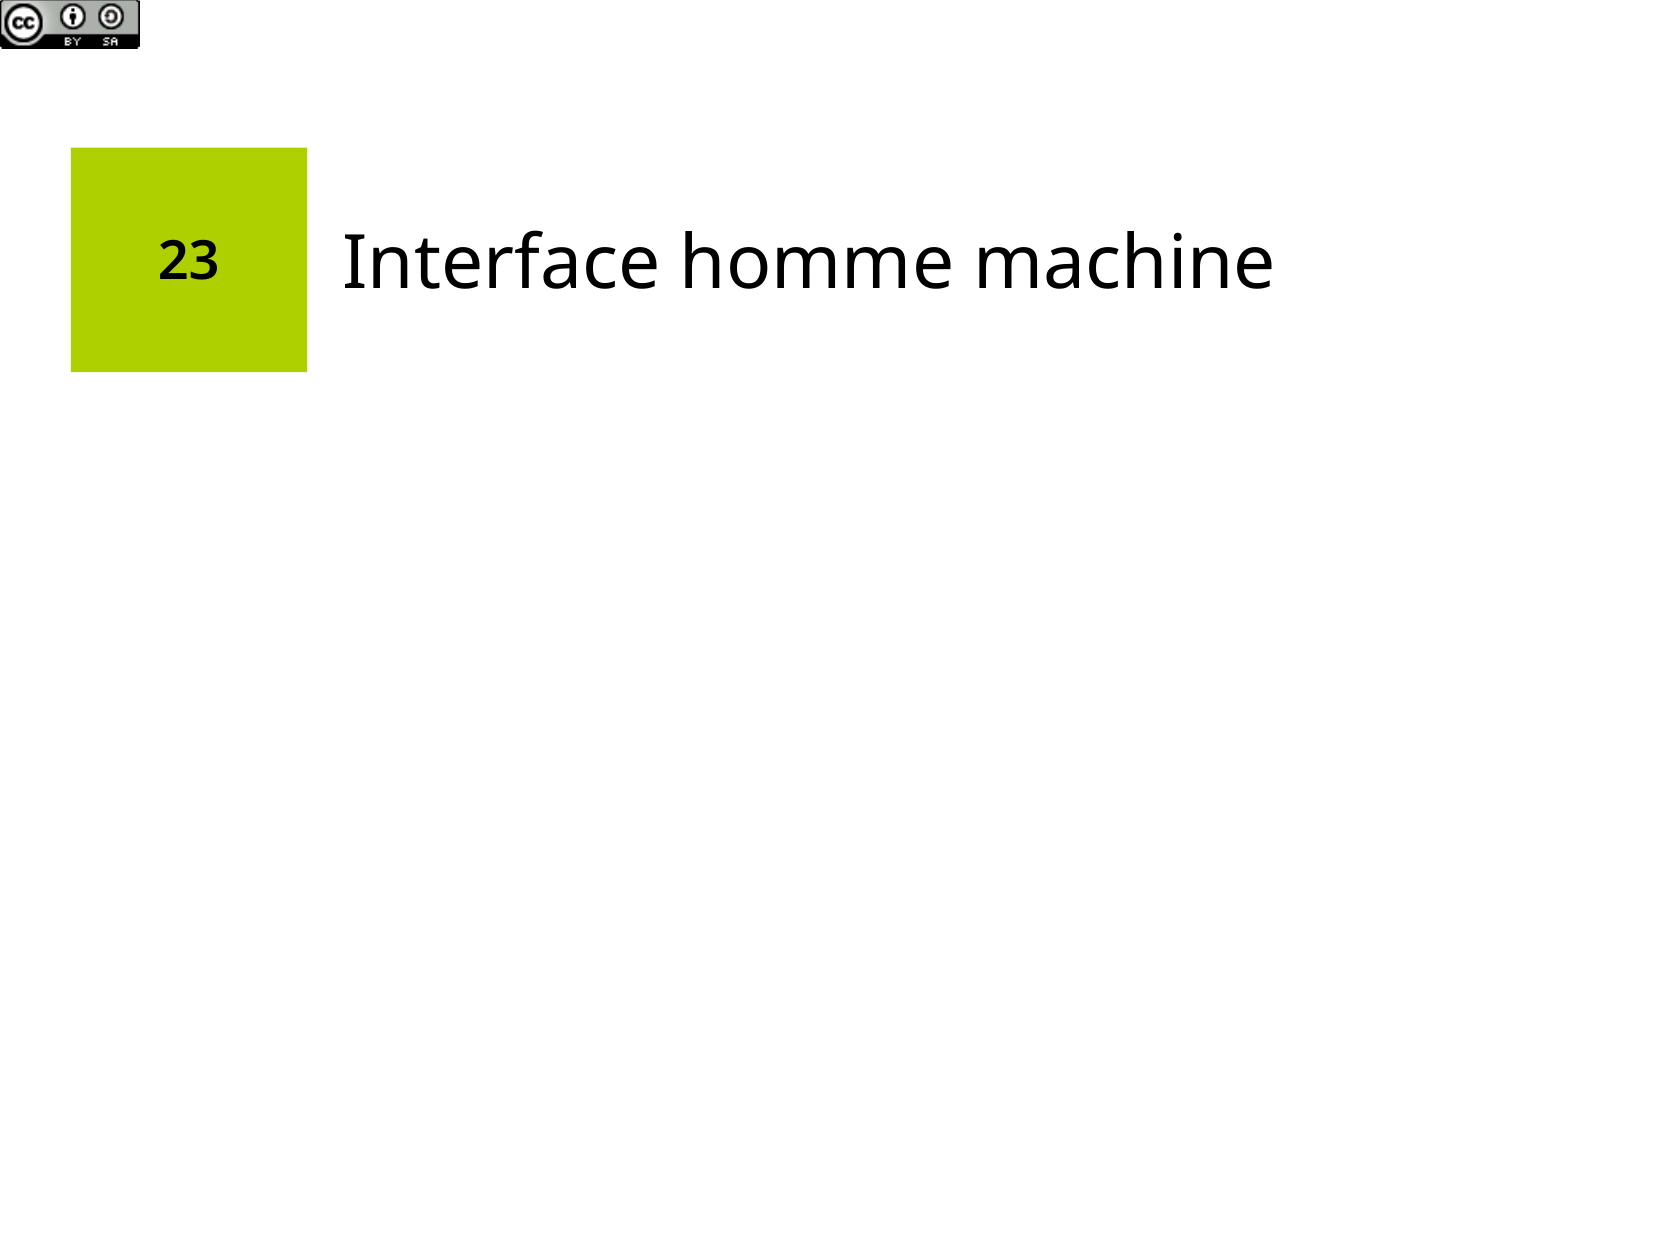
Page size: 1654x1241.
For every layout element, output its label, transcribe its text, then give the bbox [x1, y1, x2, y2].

picture [0, 0, 140, 49]
title Interface homme machine [342, 59, 1571, 461]
